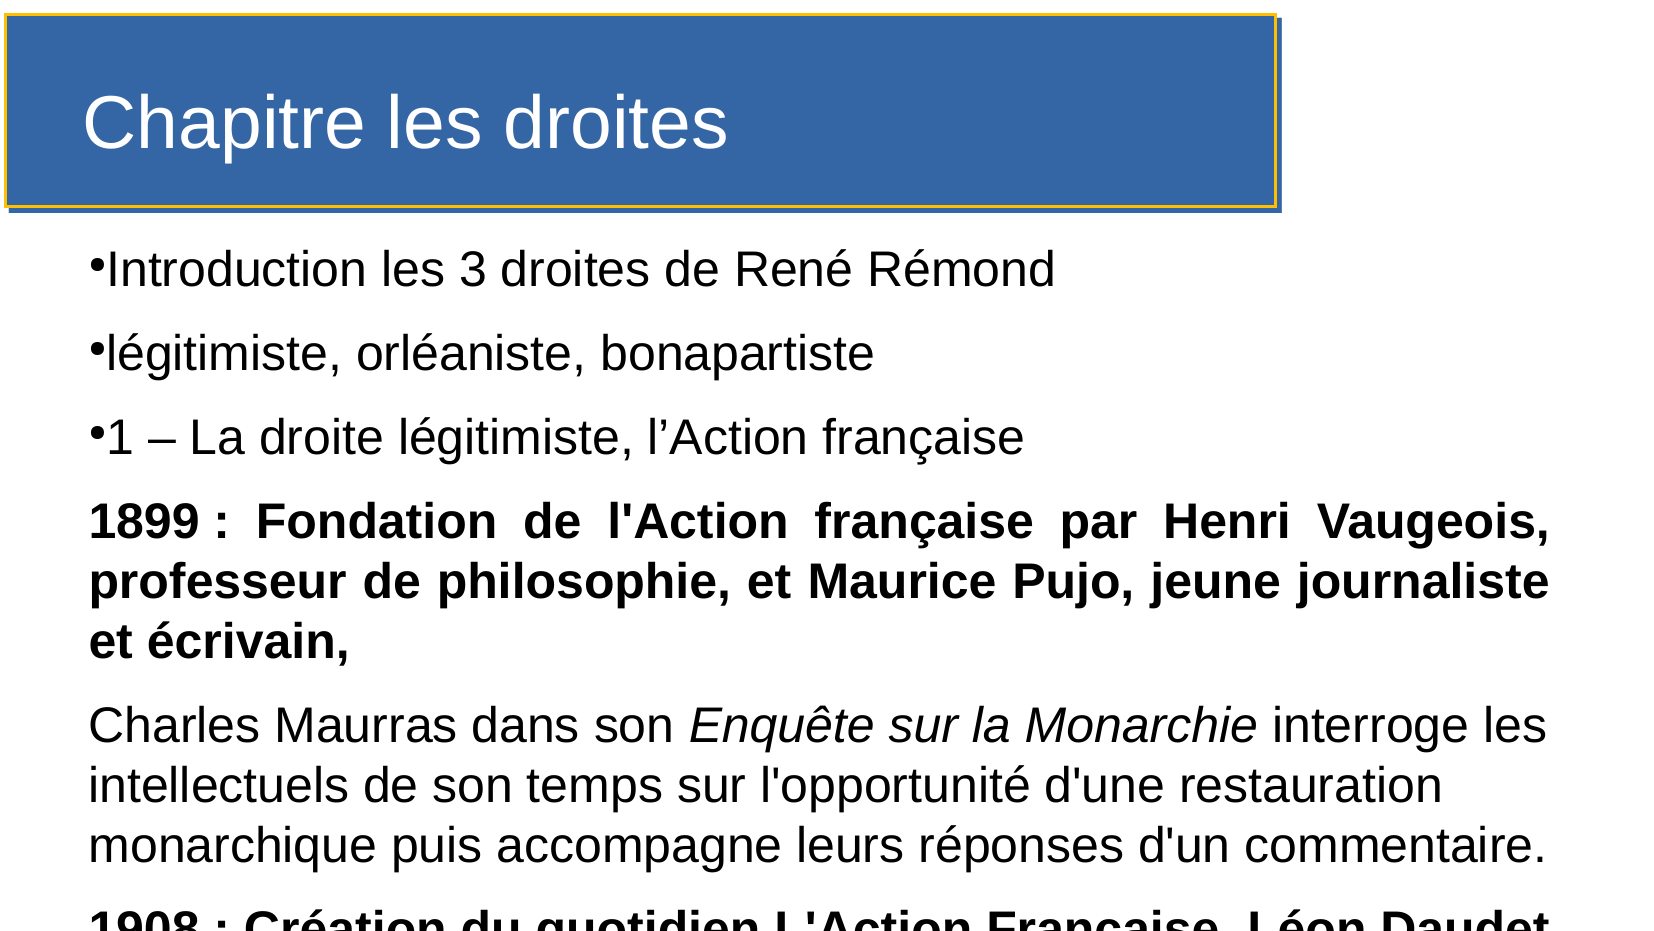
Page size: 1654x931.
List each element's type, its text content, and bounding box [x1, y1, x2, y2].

list Introduction les 3 droites de René Rémond légitimiste, orléaniste, bonapartiste 1 – La droite légitimiste, l’Action française 1899 : Fondation de l'Action française par Henri Vaugeois, professeur de philosophie, et Maurice Pujo, jeune journaliste et écrivain, Charles Maurras dans son Enquête sur la Monarchie interroge les intellectuels de son temps sur l'opportunité d'une restauration monarchique puis accompagne leurs réponses d'un commentaire. 1908 : Création du quotidien L'Action Française, Léon Daudet [88, 236, 1565, 931]
title Chapitre les droites [82, 44, 1235, 192]
